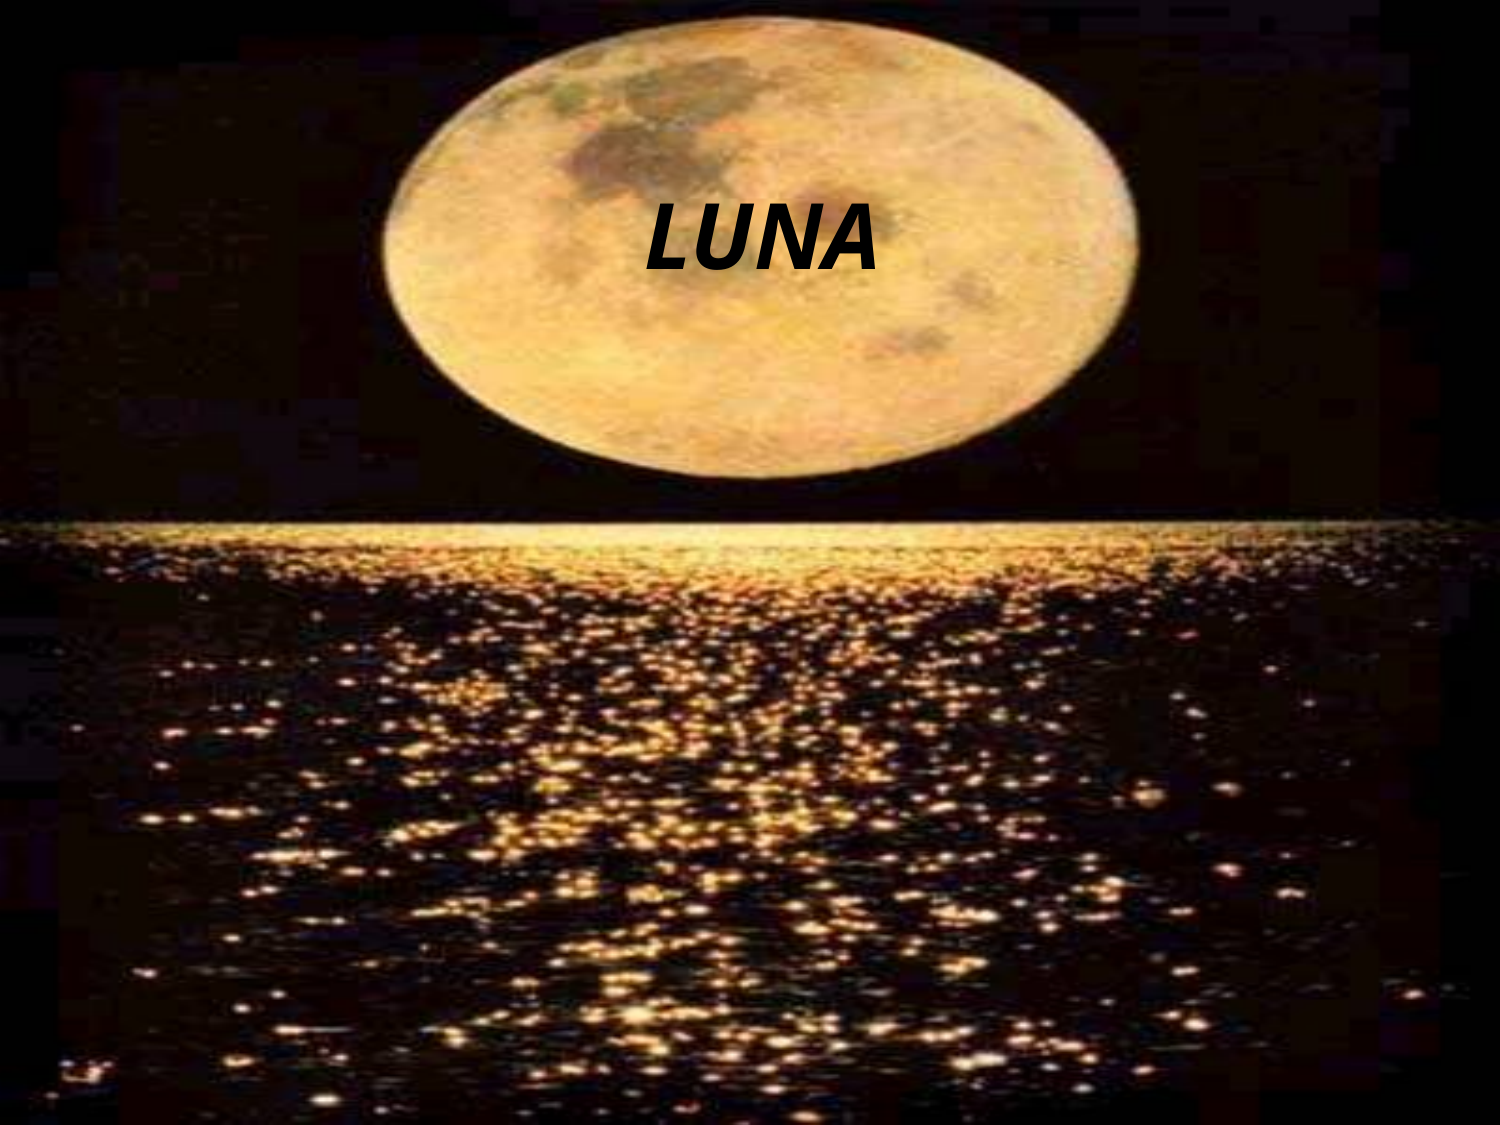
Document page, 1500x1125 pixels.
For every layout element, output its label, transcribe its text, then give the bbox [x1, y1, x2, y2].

picture [0, 0, 1500, 1125]
subtitle [412, 712, 1138, 913]
title LUNA [474, 112, 1050, 354]
